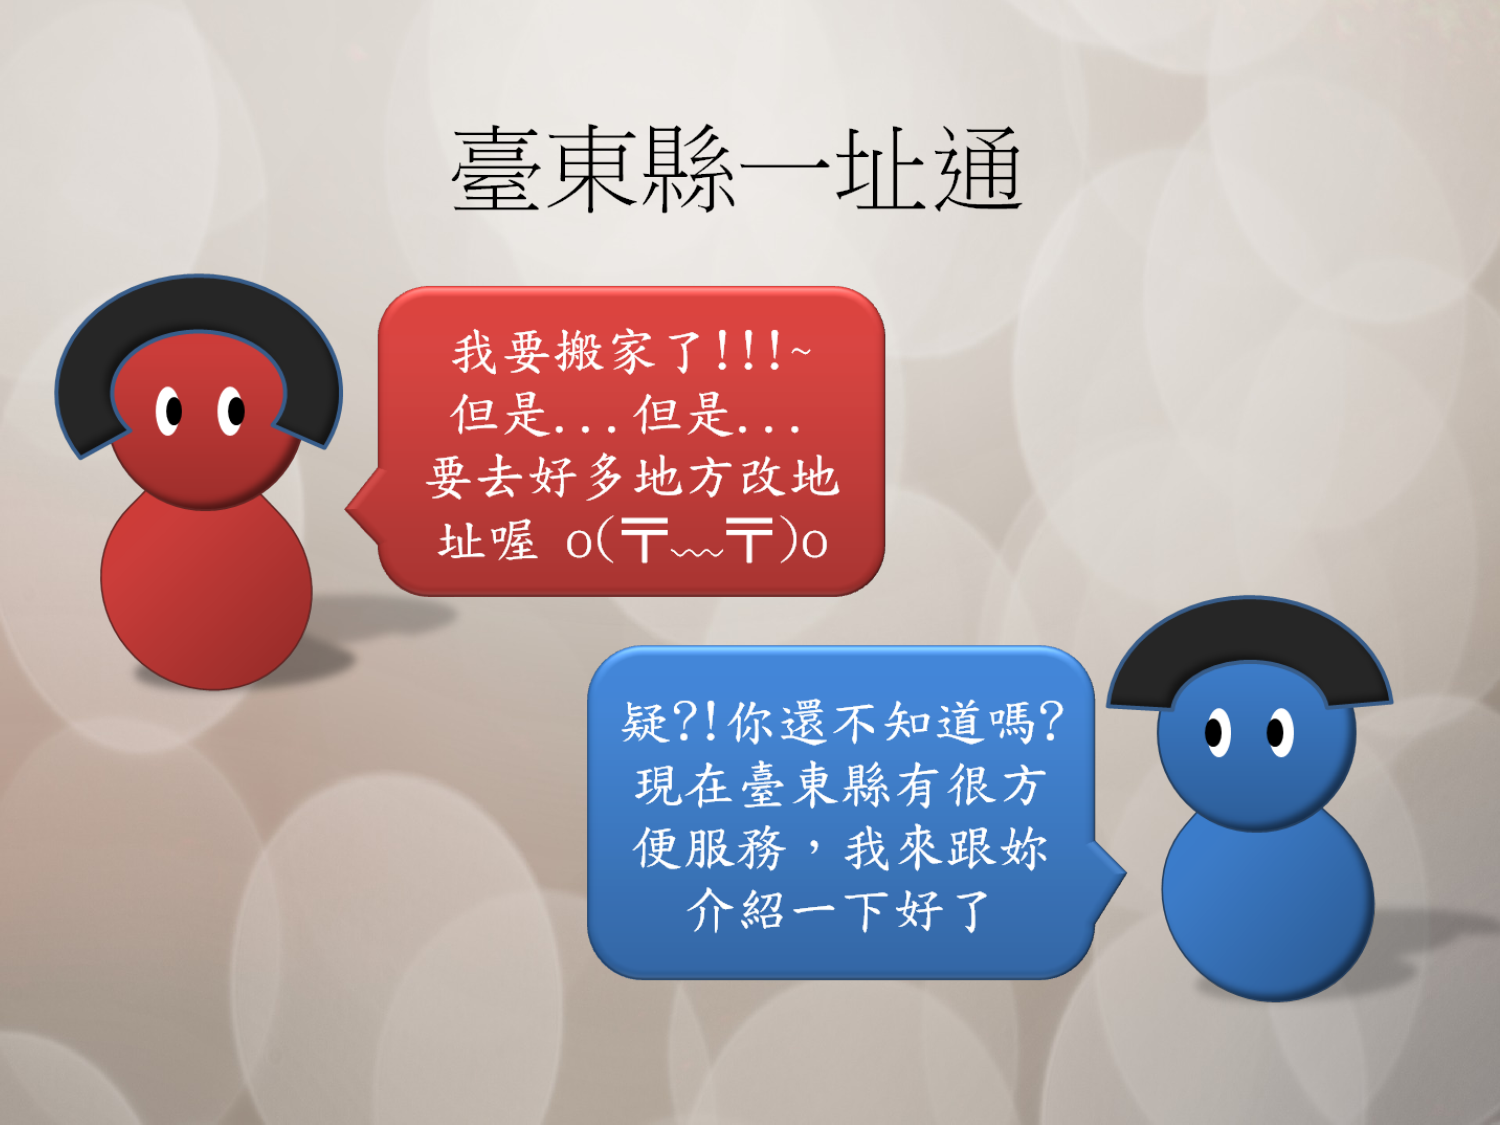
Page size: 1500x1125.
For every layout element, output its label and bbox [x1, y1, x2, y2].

picture [29, 66, 1500, 1017]
